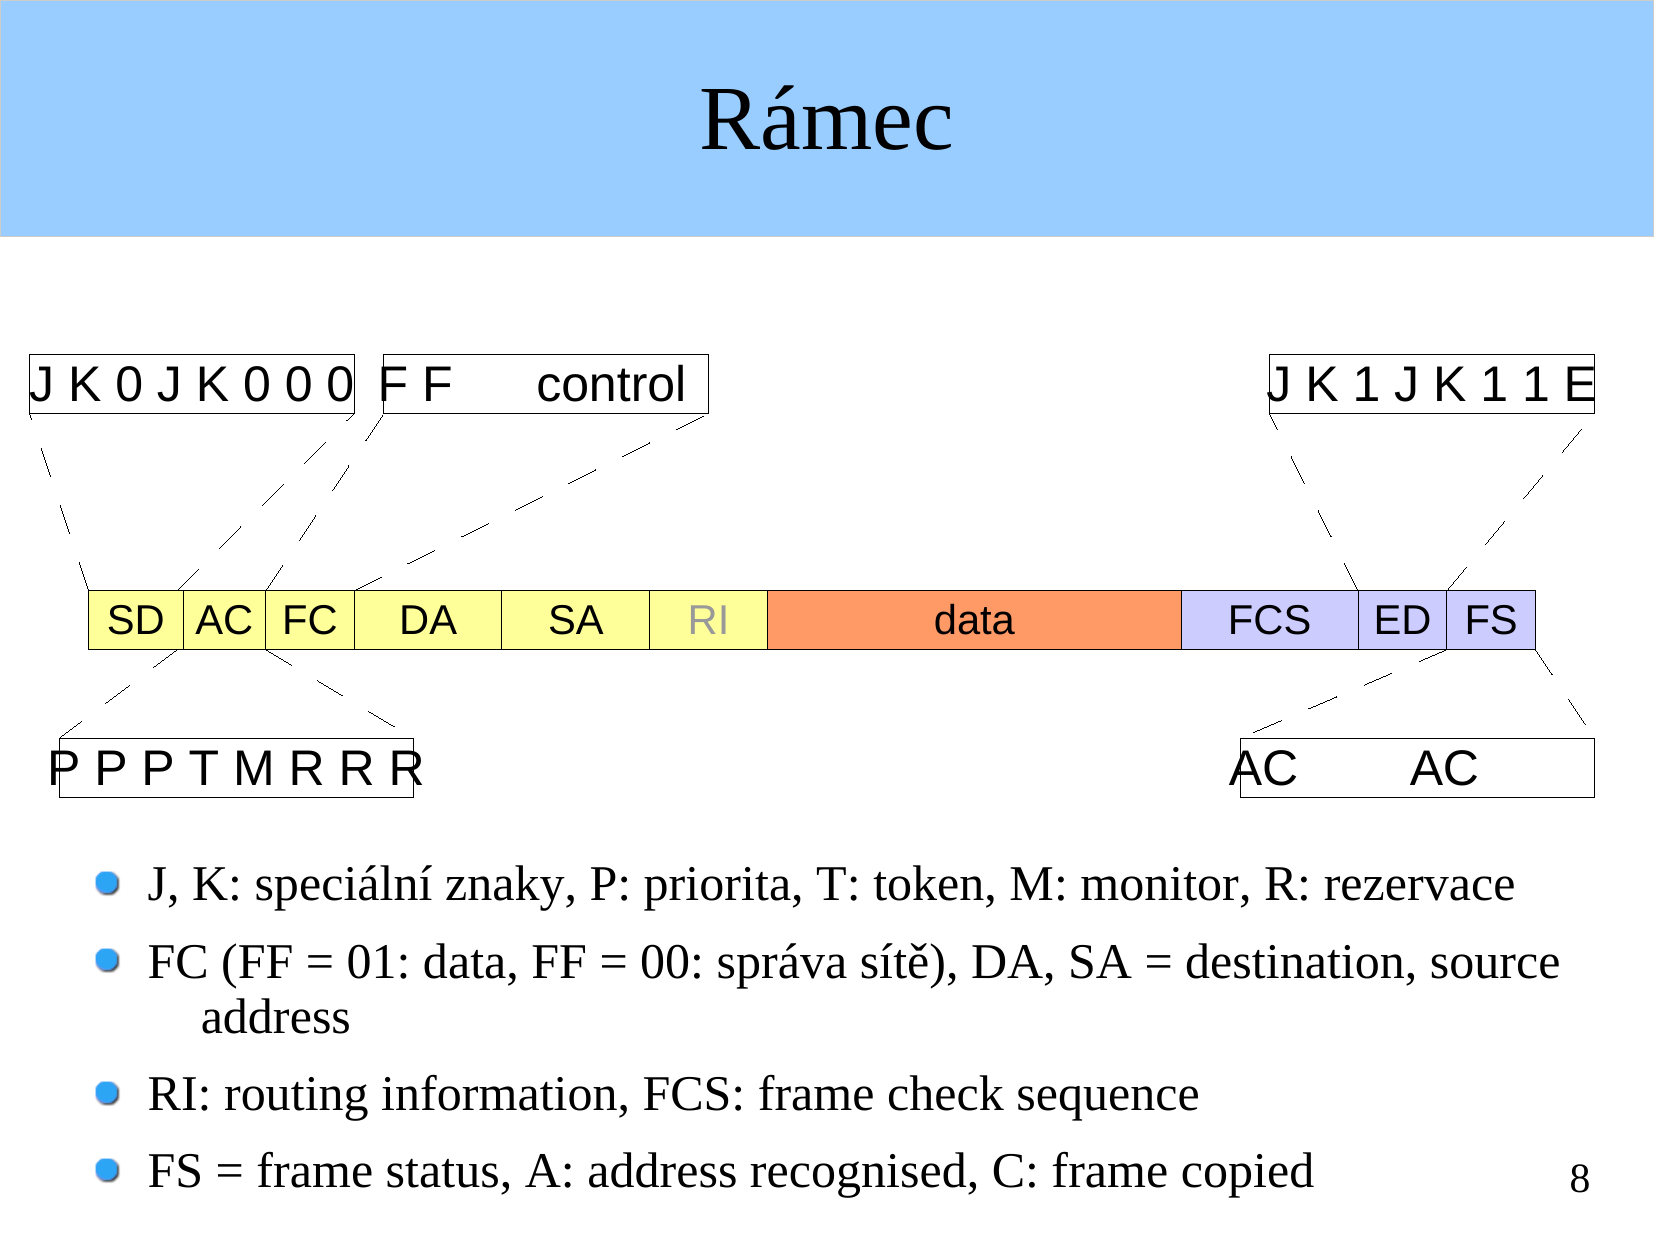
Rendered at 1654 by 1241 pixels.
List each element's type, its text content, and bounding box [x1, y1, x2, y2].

text_box AC [183, 590, 265, 650]
text_box DA [354, 590, 501, 650]
text_box SD [88, 590, 183, 650]
list J, K: speciální znaky, P: priorita, T: token, M: monitor, R: rezervace FC (FF = 01: data, FF = 00: správa sítě), DA, SA = destination, source address RI: routing information, FCS: frame check sequence FS = frame status, A: address recognised, C: frame copied [59, 856, 1595, 1229]
text_box AC AC [1240, 738, 1595, 798]
text_box ED [1358, 590, 1446, 650]
text_box data [767, 590, 1181, 650]
text_box AC AC [1240, 755, 1251, 771]
title Rámec [0, 0, 1654, 237]
text_box RI [649, 590, 767, 650]
text_box F F control [383, 354, 709, 414]
text_box J K 1 J K 1 1 E [1269, 354, 1595, 414]
text_box SA [501, 590, 649, 650]
text_box FCS [1181, 590, 1358, 650]
text_box FS [1446, 590, 1536, 650]
text_box J K 0 J K 0 0 0 [29, 354, 355, 414]
text_box FC [265, 590, 354, 650]
text_box P P P T M R R R [59, 738, 414, 798]
